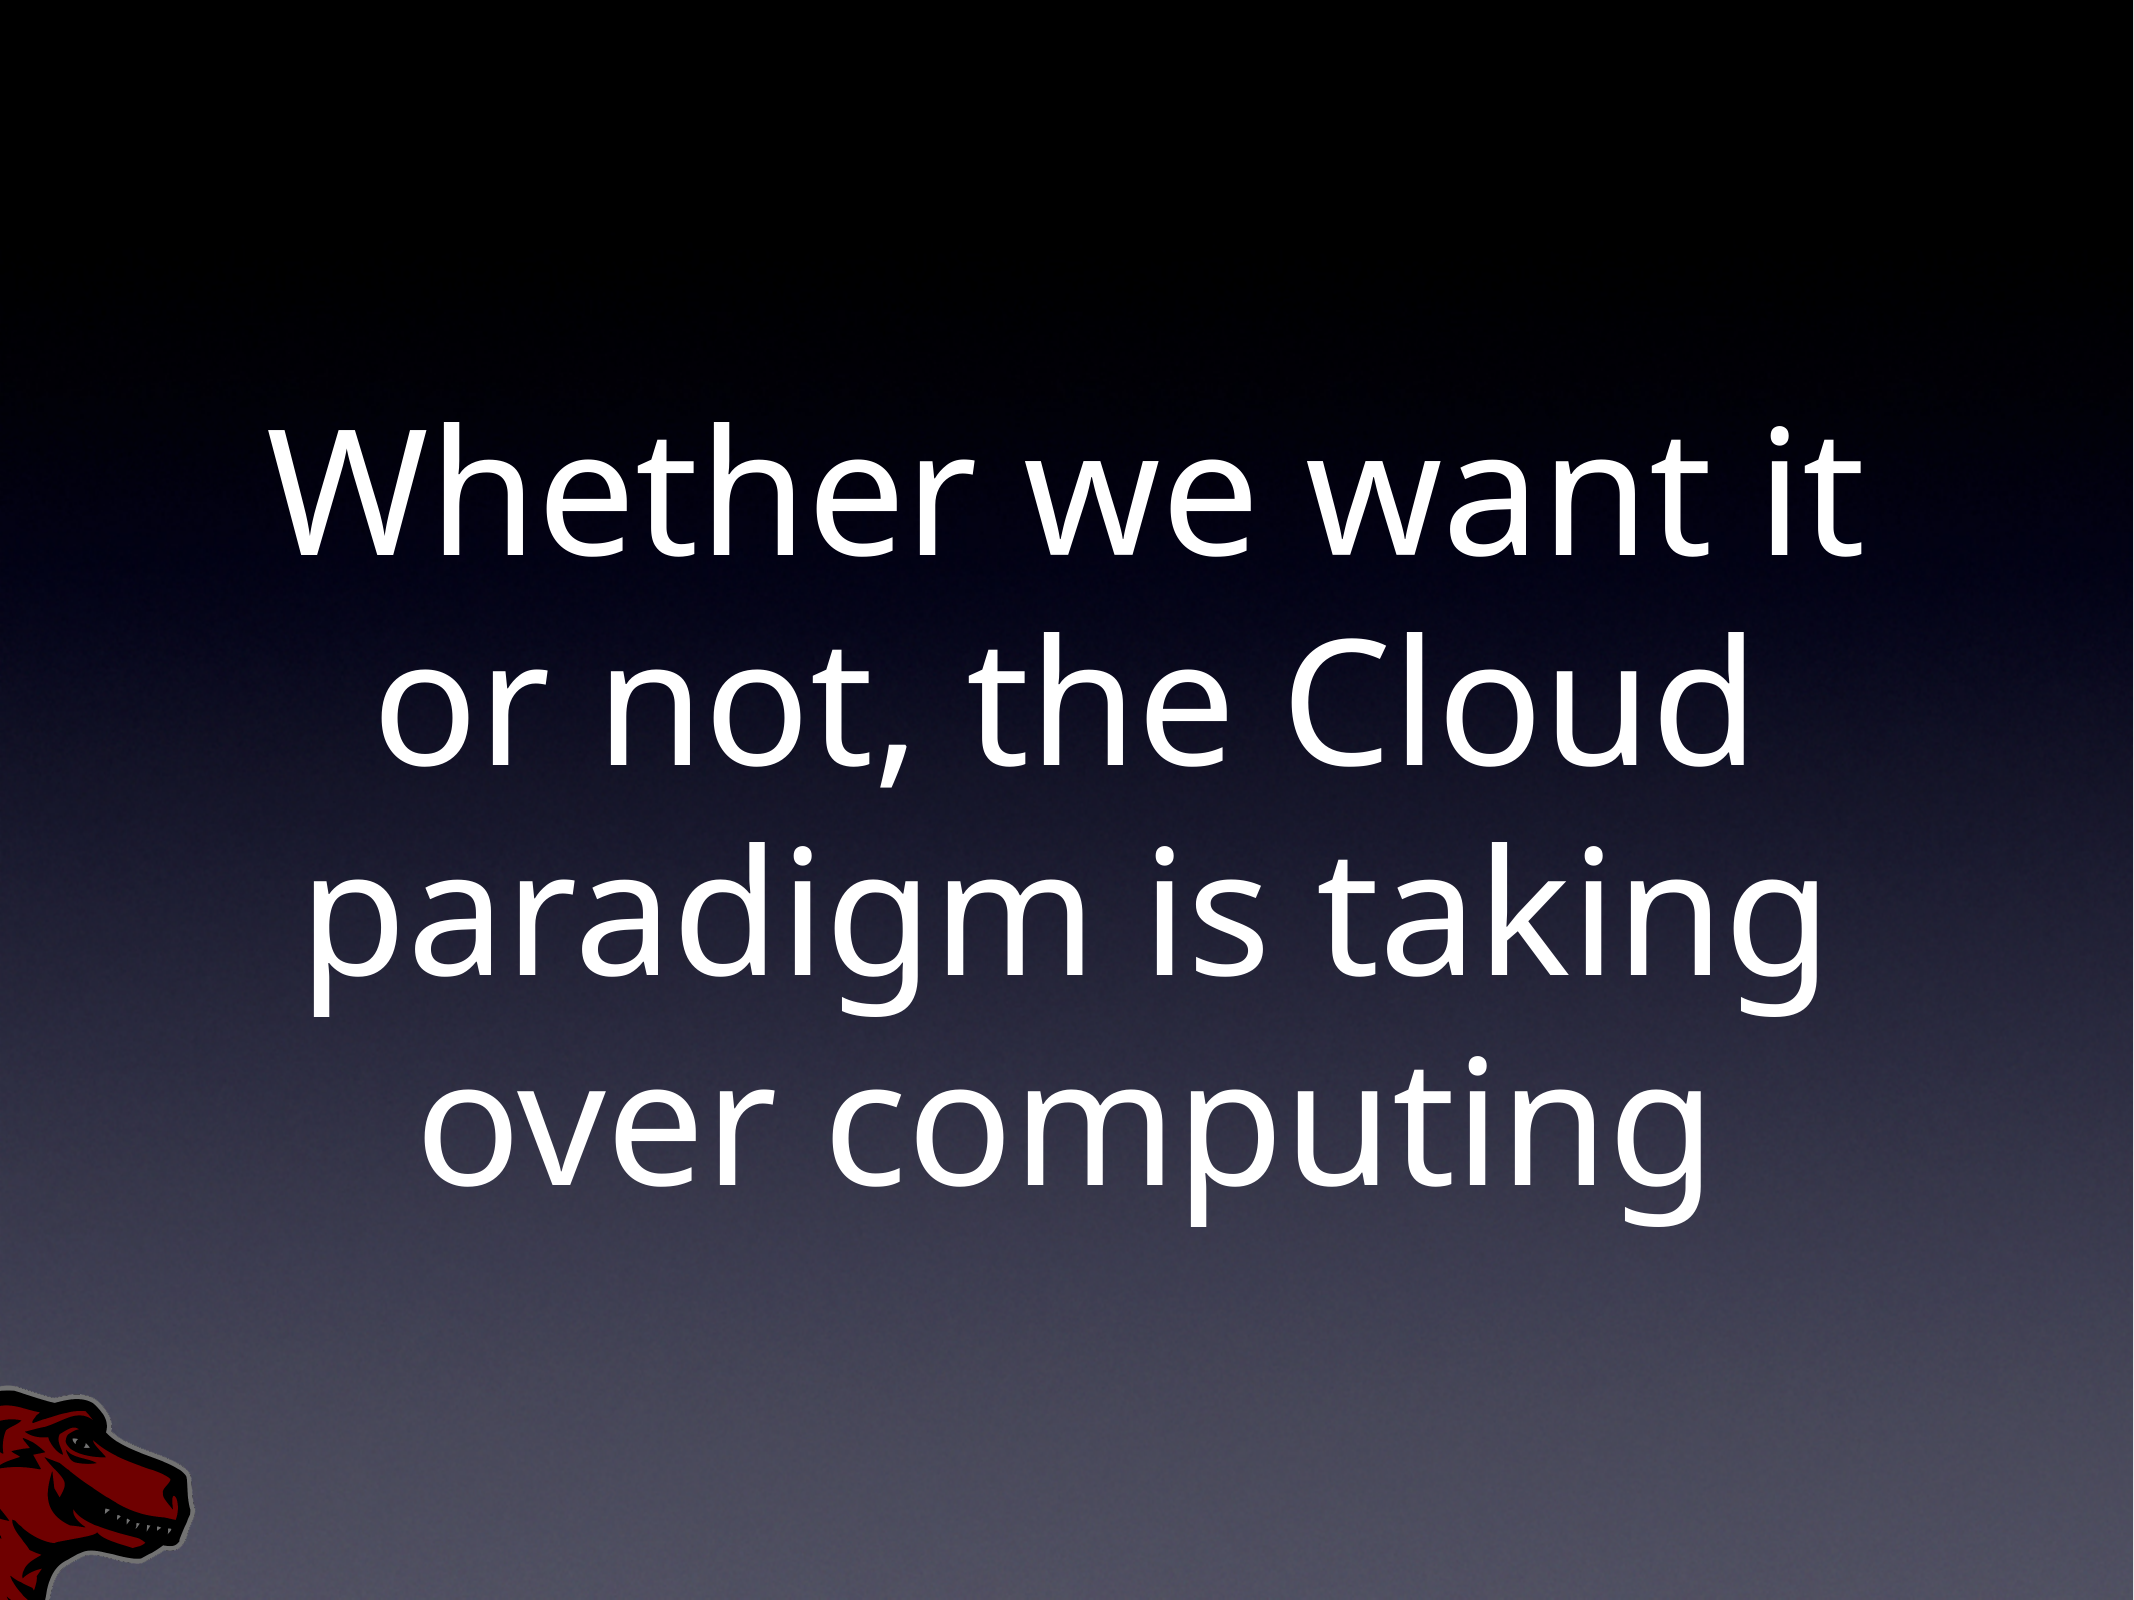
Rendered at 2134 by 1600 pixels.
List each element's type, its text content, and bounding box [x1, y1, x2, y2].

title Whether we want it or not, the Cloud paradigm is taking over computing [208, 371, 1925, 1229]
picture [0, 0, 2134, 1600]
